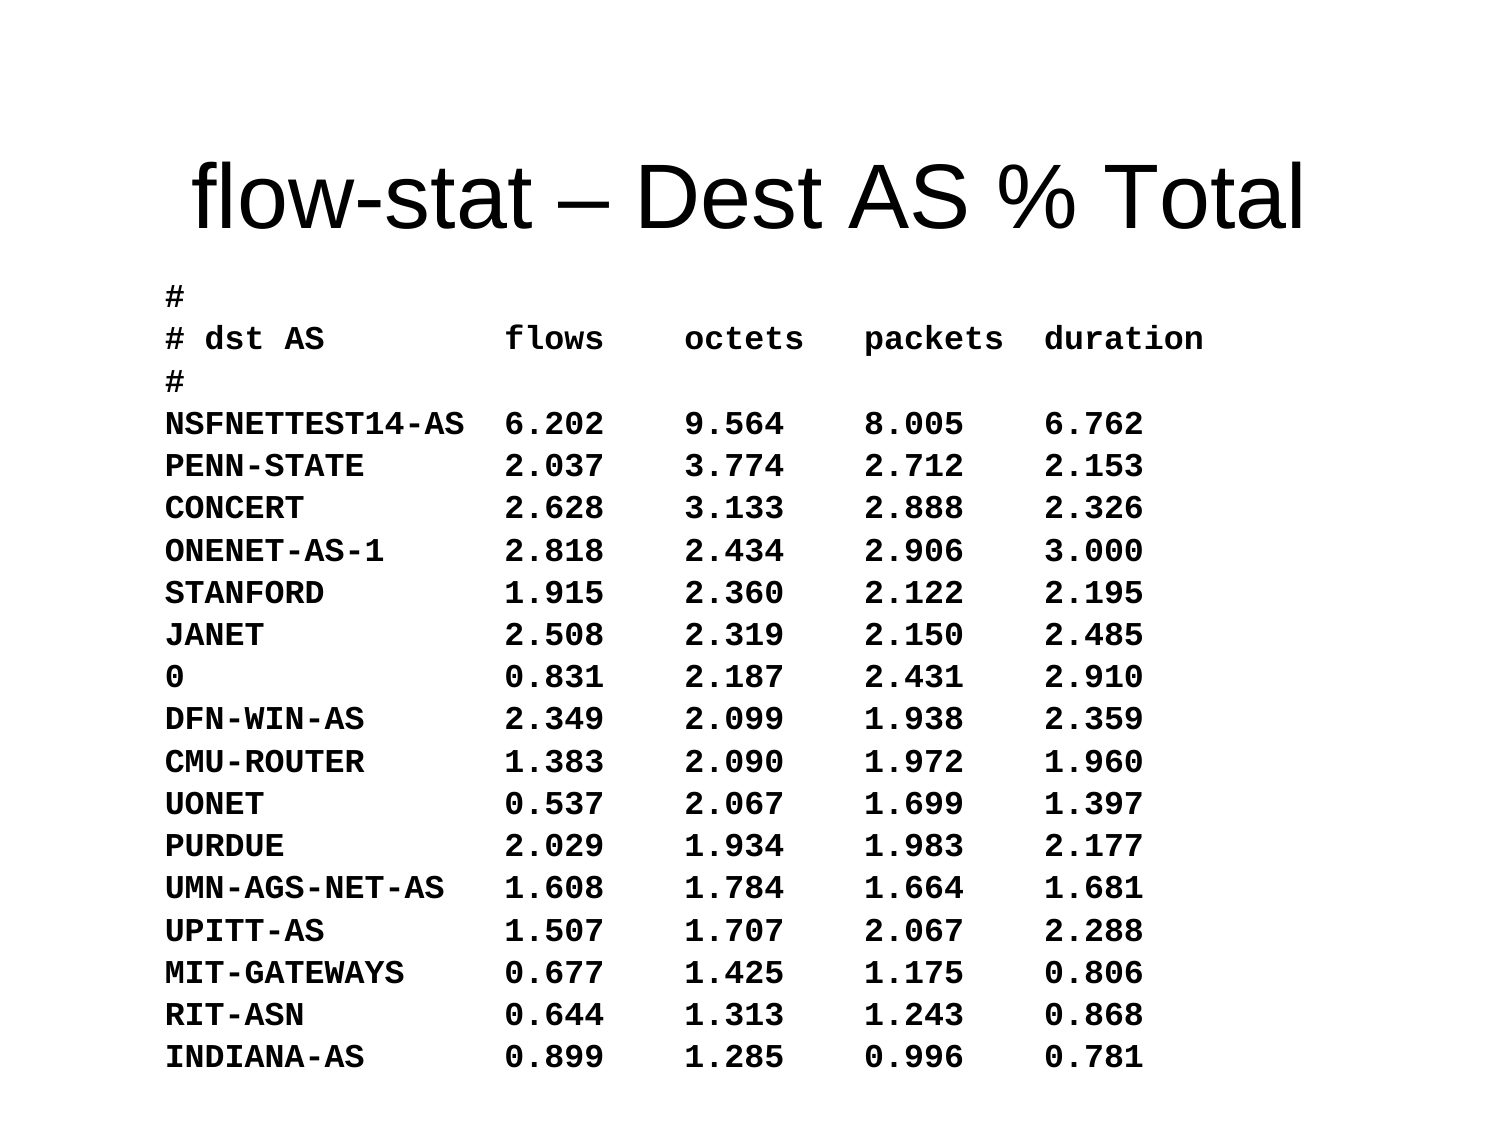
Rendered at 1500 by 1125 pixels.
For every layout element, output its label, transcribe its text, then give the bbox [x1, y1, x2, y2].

text_box # # dst AS flows octets packets duration # NSFNETTEST14-AS 6.202 9.564 8.005 6.762 PENN-STATE 2.037 3.774 2.712 2.153 CONCERT 2.628 3.133 2.888 2.326 ONENET-AS-1 2.818 2.434 2.906 3.000 STANFORD 1.915 2.360 2.122 2.195 JANET 2.508 2.319 2.150 2.485 0 0.831 2.187 2.431 2.910 DFN-WIN-AS 2.349 2.099 1.938 2.359 CMU-ROUTER 1.383 2.090 1.972 1.960 UONET 0.537 2.067 1.699 1.397 PURDUE 2.029 1.934 1.983 2.177 UMN-AGS-NET-AS 1.608 1.784 1.664 1.681 UPITT-AS 1.507 1.707 2.067 2.288 MIT-GATEWAYS 0.677 1.425 1.175 0.806 RIT-ASN 0.644 1.313 1.243 0.868 INDIANA-AS 0.899 1.285 0.996 0.781 [150, 267, 1223, 1045]
title flow-stat – Dest AS % Total [112, 99, 1388, 288]
